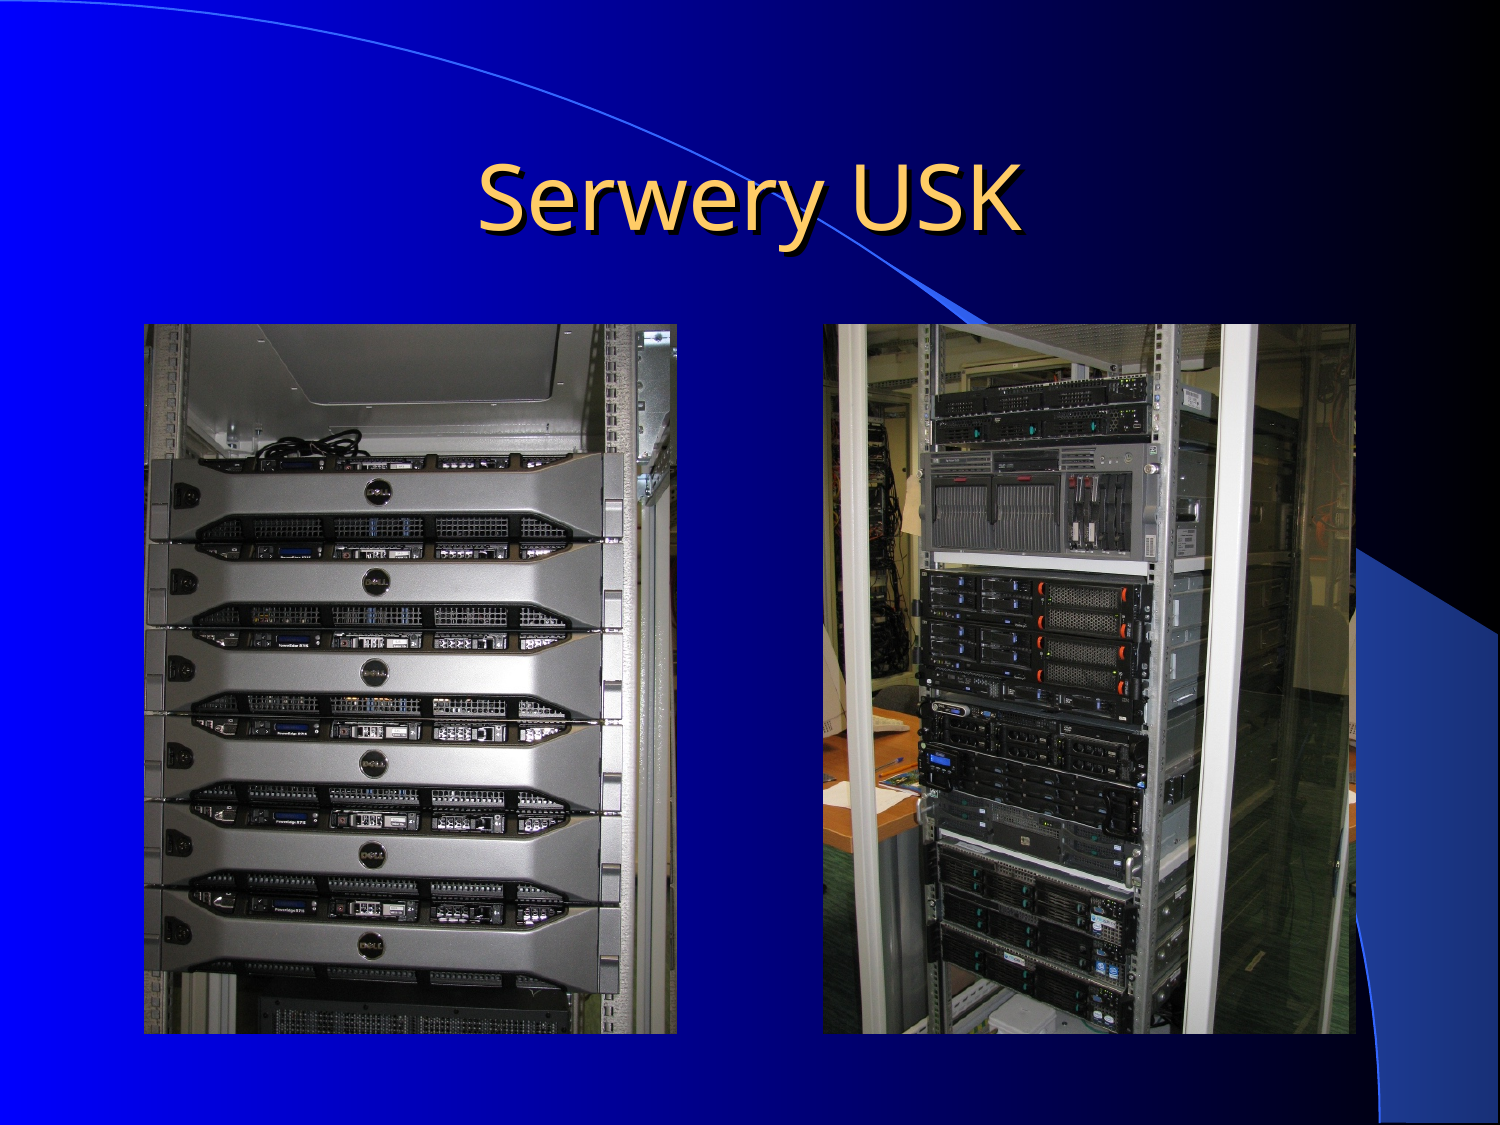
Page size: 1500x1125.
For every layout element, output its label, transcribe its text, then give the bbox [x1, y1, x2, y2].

picture [823, 324, 1356, 1034]
picture [144, 324, 677, 1034]
title Serwery USK [112, 68, 1387, 320]
